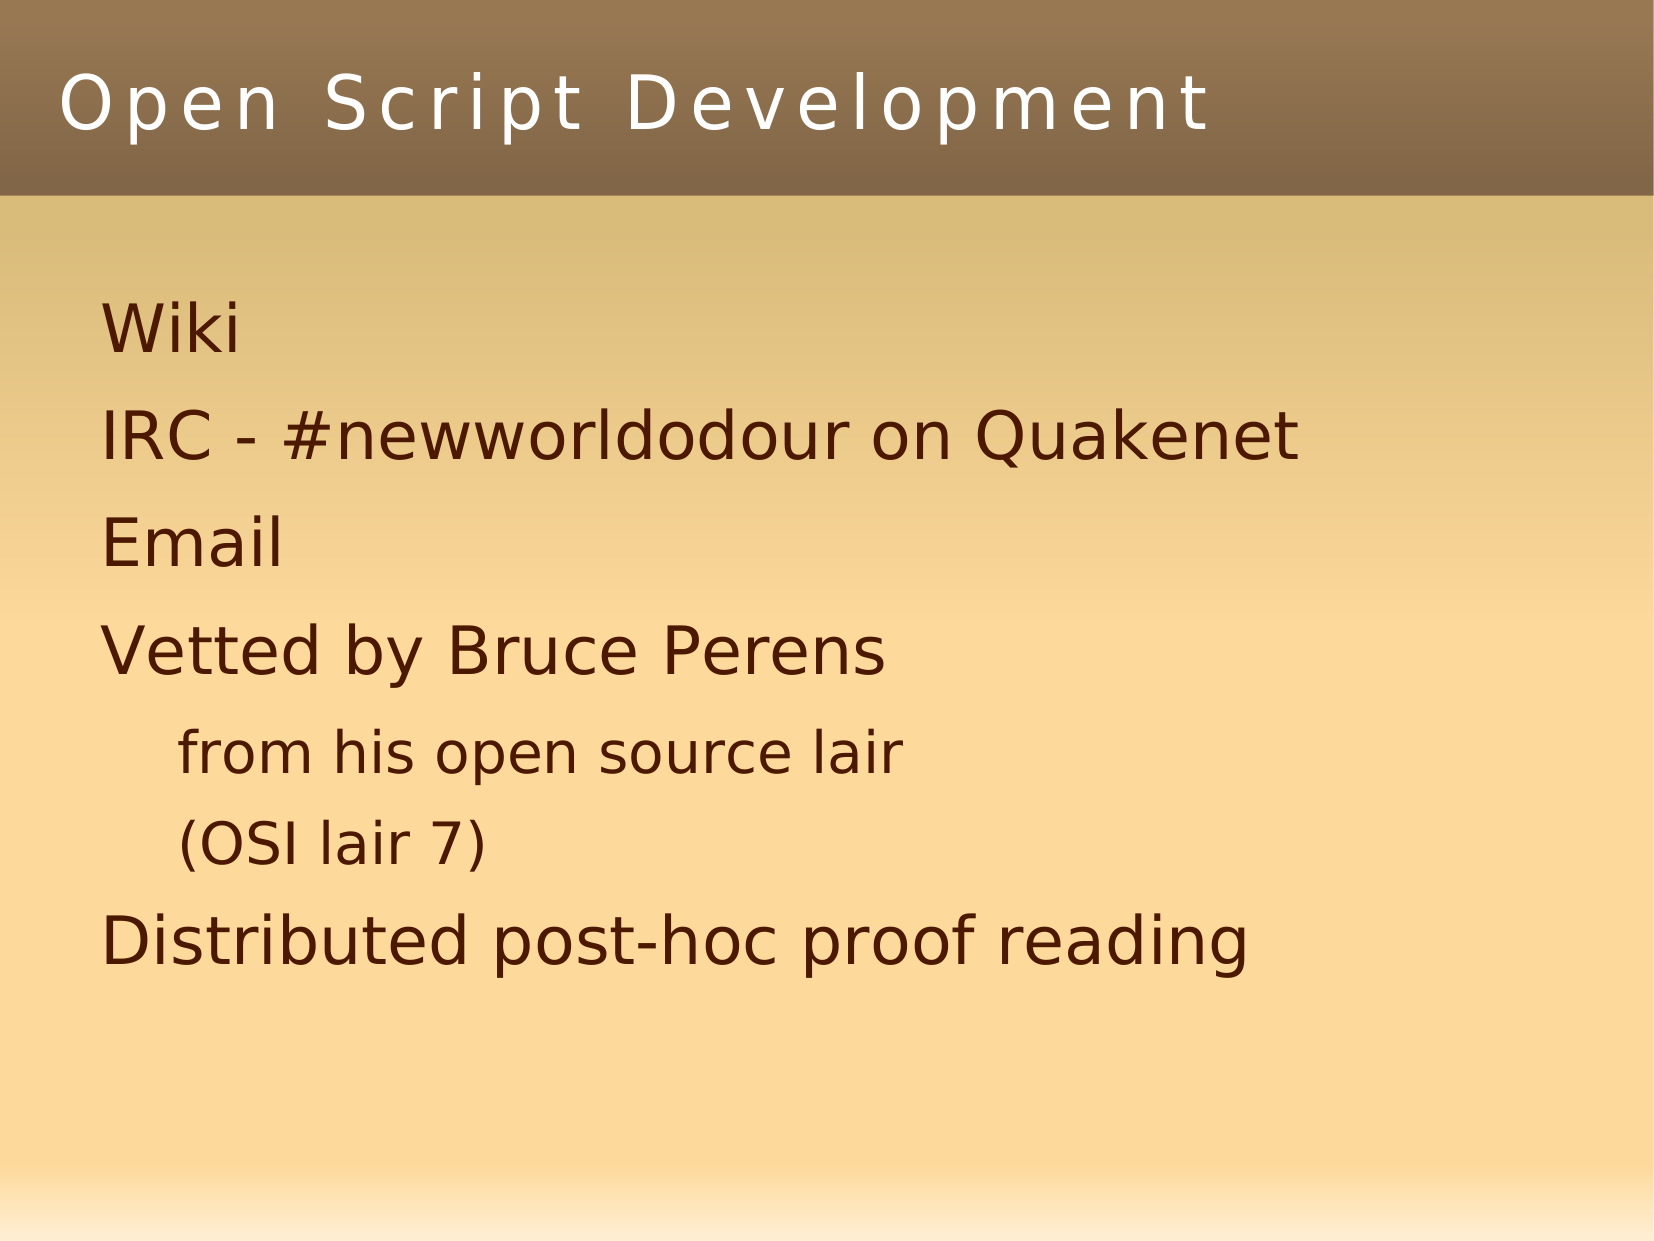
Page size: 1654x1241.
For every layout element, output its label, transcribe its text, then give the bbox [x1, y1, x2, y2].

picture [0, 0, 1654, 1241]
list Wiki IRC - #newworldodour on Quakenet Email Vetted by Bruce Perens from his open source lair (OSI lair 7) Distributed post-hoc proof reading [82, 290, 1565, 1109]
title Open Script Development [59, 29, 1595, 178]
